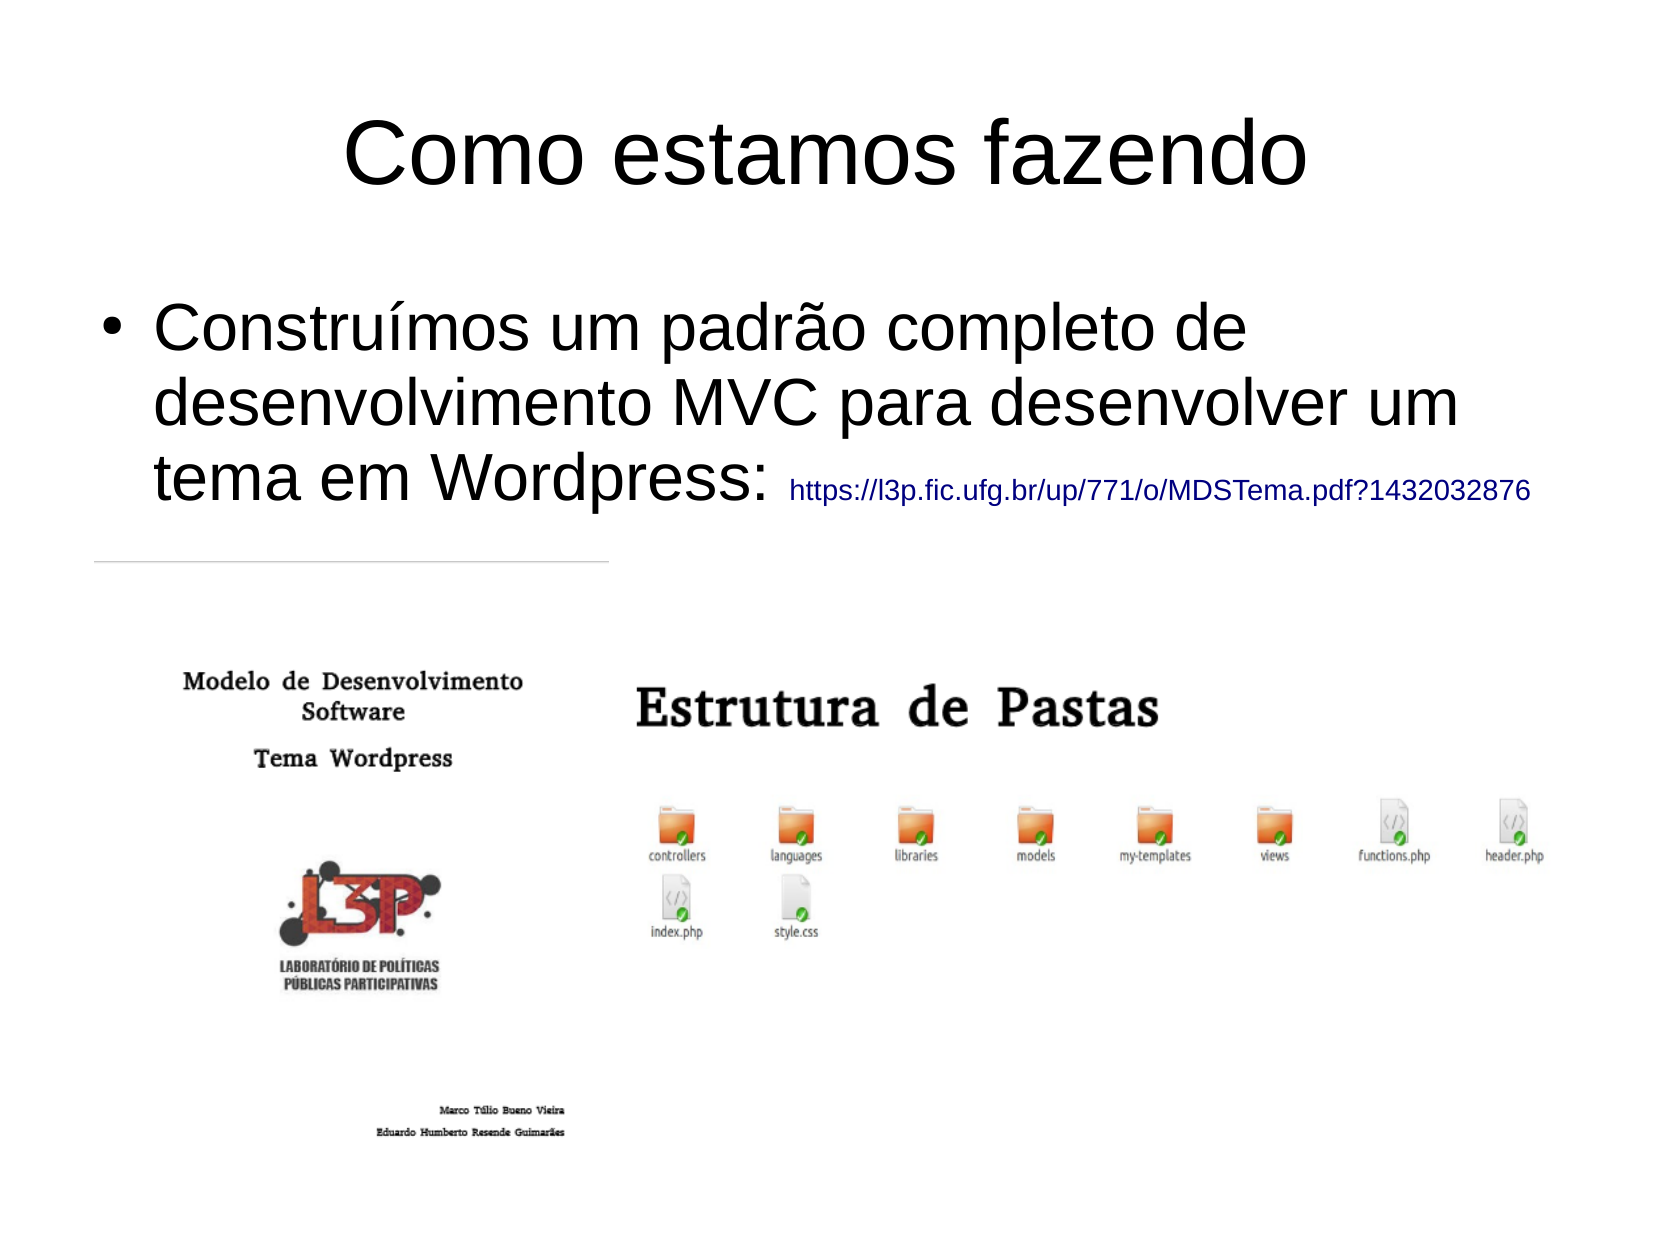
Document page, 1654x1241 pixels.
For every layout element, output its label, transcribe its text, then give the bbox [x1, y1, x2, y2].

picture [625, 673, 1560, 949]
picture [94, 561, 609, 1170]
list Construímos um padrão completo de desenvolvimento MVC para desenvolver um tema em Wordpress: https://l3p.fic.ufg.br/up/771/o/MDSTema.pdf?1432032876 [82, 290, 1571, 1010]
title Como estamos fazendo [82, 49, 1571, 257]
